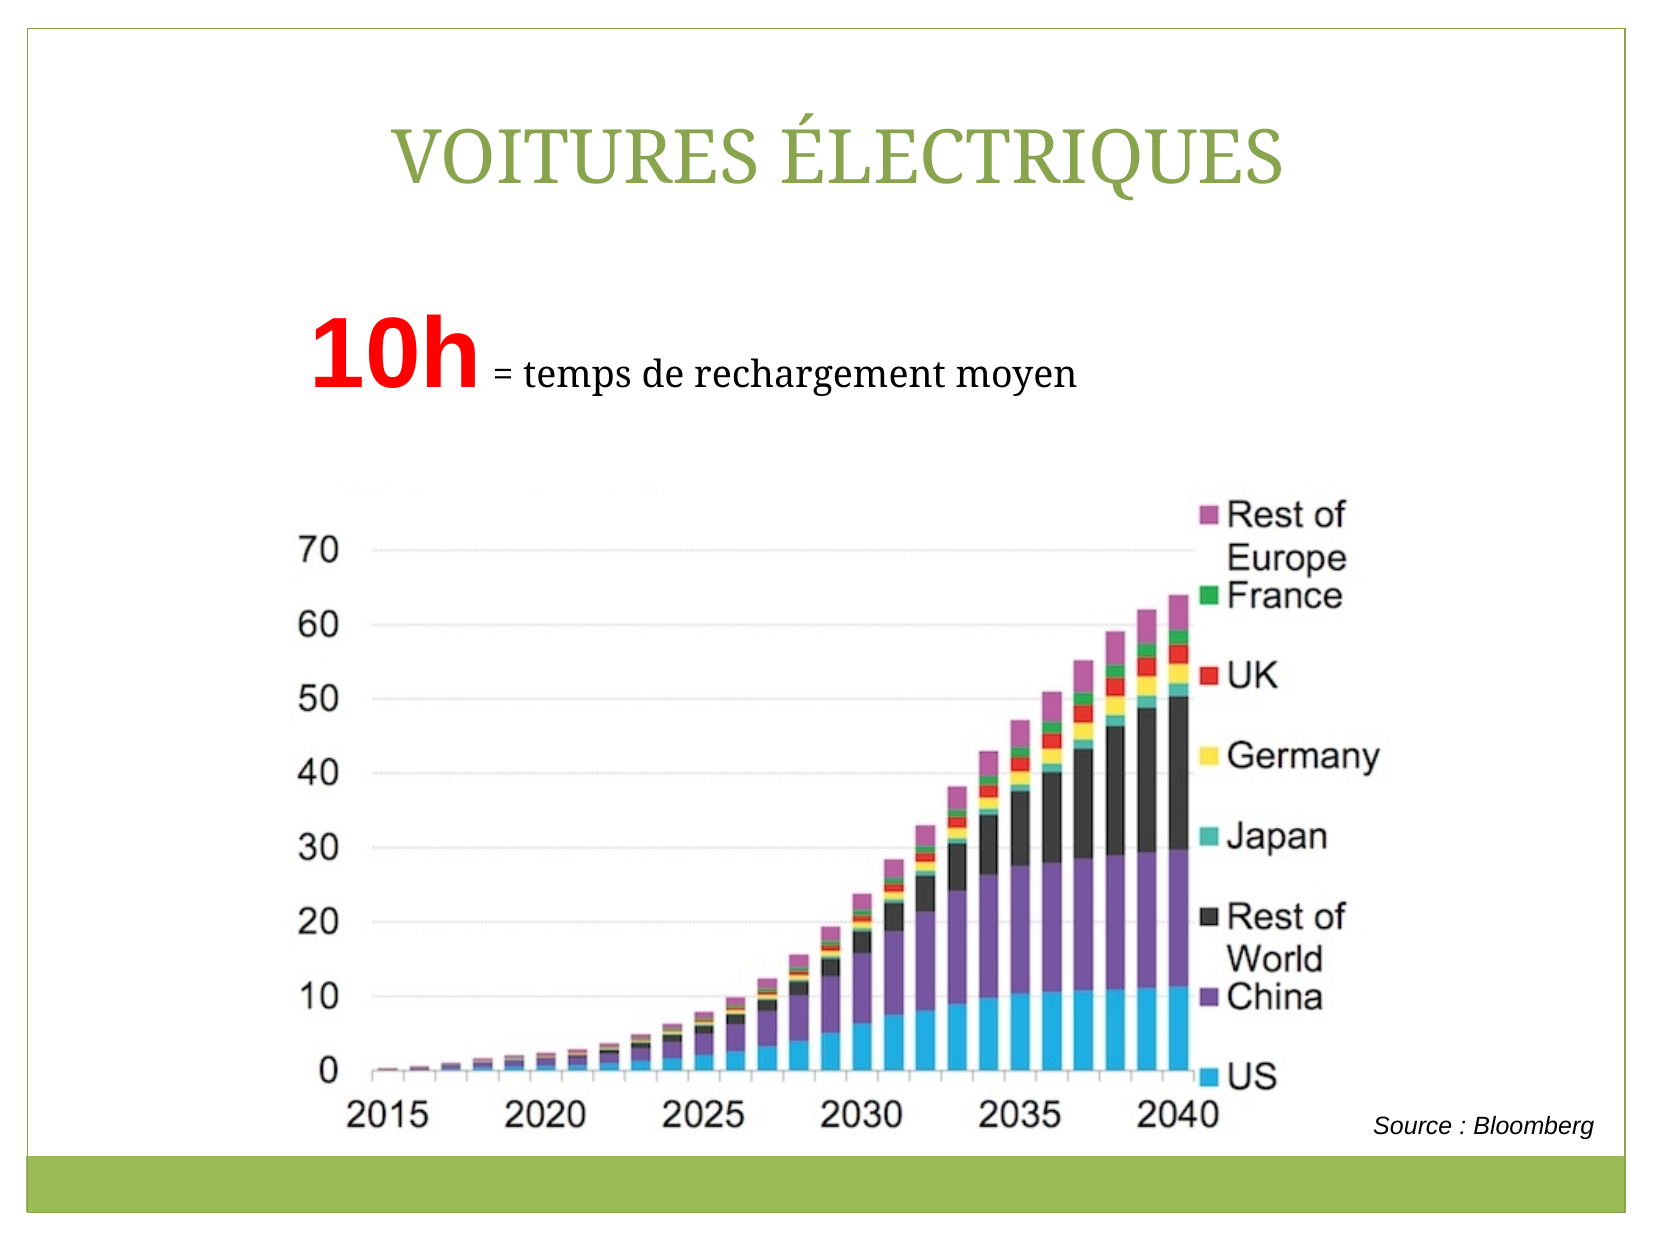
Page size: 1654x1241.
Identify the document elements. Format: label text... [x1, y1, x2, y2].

text_box Source : Bloomberg [1358, 1104, 1612, 1149]
text_box 10h = temps de rechargement moyen [295, 289, 1061, 421]
text_box [311, 496, 666, 544]
text_box Voitures électriques [94, 0, 1583, 208]
picture [264, 458, 1390, 1146]
